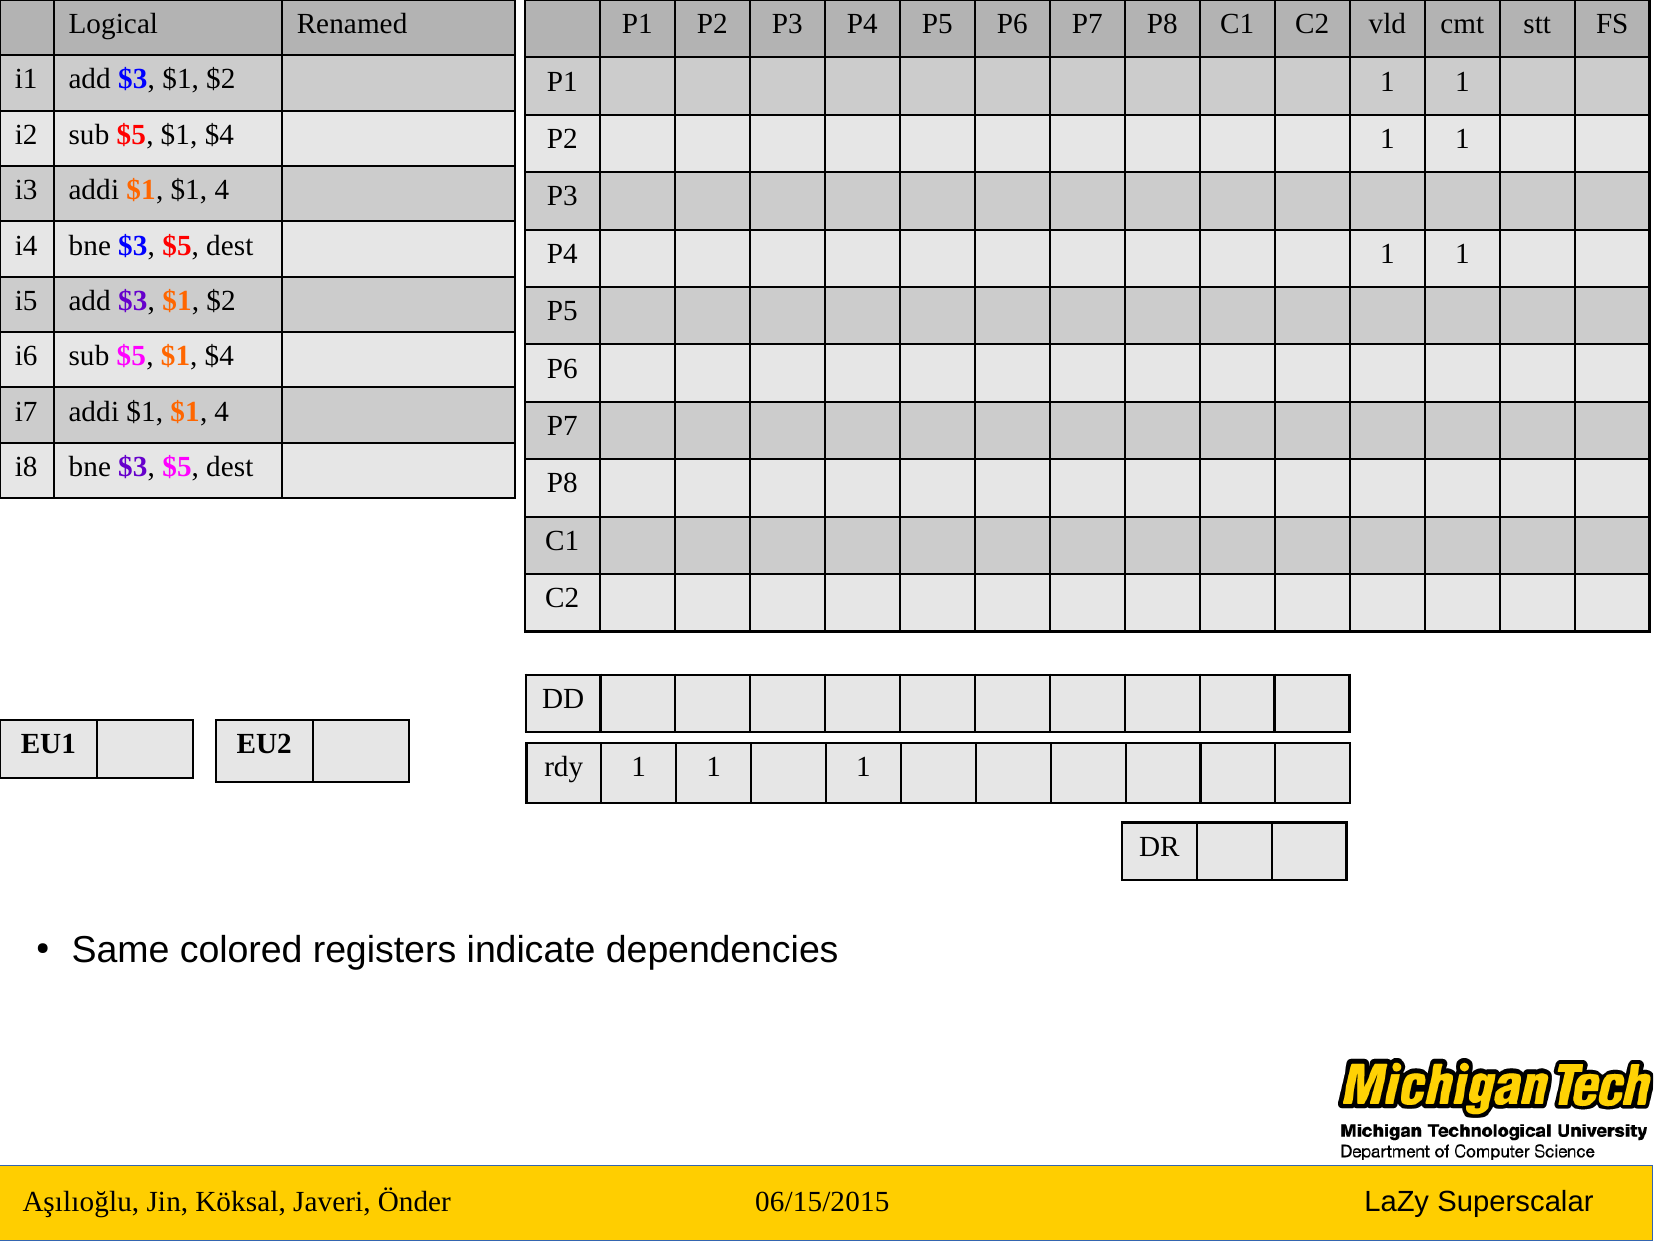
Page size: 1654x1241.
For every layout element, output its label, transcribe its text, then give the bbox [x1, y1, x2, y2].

table_header P4 [826, 1, 899, 56]
table_cell [1576, 403, 1648, 458]
table_cell [901, 173, 974, 229]
table_cell [901, 116, 974, 171]
table_cell add $3, $1, $2 [55, 278, 281, 331]
table_header [1201, 676, 1273, 731]
table_header [98, 721, 192, 777]
table_header [1052, 744, 1125, 802]
table_cell [283, 167, 514, 220]
table_cell [1276, 116, 1349, 171]
table_cell P5 [526, 288, 599, 343]
table_cell [601, 58, 674, 114]
table_cell [901, 288, 974, 343]
table_cell [751, 518, 824, 573]
table_cell [826, 518, 899, 573]
table_cell [826, 460, 899, 516]
table_cell [1501, 116, 1574, 171]
table_cell [1201, 460, 1274, 516]
table_cell sub $5, $1, $4 [55, 112, 281, 165]
table_cell [751, 58, 824, 114]
table_cell [1051, 116, 1124, 171]
table_header P1 [601, 1, 674, 56]
table_cell [901, 231, 974, 286]
table_cell [601, 403, 674, 458]
table_cell [901, 403, 974, 458]
table_cell bne $3, $5, dest [55, 444, 281, 497]
table_cell [1276, 460, 1349, 516]
table_header [902, 744, 975, 802]
table_cell [1426, 345, 1499, 401]
table_cell [1201, 345, 1274, 401]
table_header DD [527, 676, 599, 731]
table_cell C1 [526, 518, 599, 573]
table_cell P6 [526, 345, 599, 401]
table_cell i3 [1, 167, 53, 220]
table_header EU1 [1, 721, 96, 777]
table_cell [1501, 575, 1574, 630]
table_header [1276, 676, 1348, 731]
table_cell [1276, 288, 1349, 343]
table_cell [976, 116, 1049, 171]
table_cell C2 [526, 575, 599, 630]
table_cell [1276, 575, 1349, 630]
table_header P7 [1051, 1, 1124, 56]
table_cell i7 [1, 388, 53, 442]
table_header [1273, 824, 1345, 879]
table_cell i8 [1, 444, 53, 497]
table_cell [976, 288, 1049, 343]
table_cell [1501, 231, 1574, 286]
table_cell [751, 345, 824, 401]
table_header C2 [1276, 1, 1349, 56]
table_header [1198, 824, 1271, 879]
table_cell P8 [526, 460, 599, 516]
table_cell [1126, 231, 1199, 286]
table_header P6 [976, 1, 1049, 56]
table_cell [976, 403, 1049, 458]
table_cell [751, 288, 824, 343]
table_cell [1576, 345, 1648, 401]
table_cell [976, 575, 1049, 630]
table_cell [976, 518, 1049, 573]
table_cell 1 [1426, 58, 1499, 114]
table_cell [1051, 173, 1124, 229]
table_header [826, 676, 899, 731]
table_cell [676, 231, 749, 286]
table_cell [1576, 575, 1648, 630]
table_cell [1276, 345, 1349, 401]
table_cell [1351, 345, 1424, 401]
table_cell 1 [1351, 58, 1424, 114]
table_cell [283, 388, 514, 442]
table_cell [826, 231, 899, 286]
table_header C1 [1201, 1, 1274, 56]
table_header EU2 [217, 721, 312, 781]
table_cell [1576, 116, 1648, 171]
table_cell [1051, 518, 1124, 573]
table_cell [976, 345, 1049, 401]
table_cell [1126, 288, 1199, 343]
table_cell [1126, 116, 1199, 171]
table_cell sub $5, $1, $4 [55, 333, 281, 386]
table_cell [283, 222, 514, 276]
table_cell [976, 231, 1049, 286]
table_cell [1201, 518, 1274, 573]
table_cell [283, 333, 514, 386]
table_cell [1126, 575, 1199, 630]
table_cell [1126, 460, 1199, 516]
table_cell [1426, 460, 1499, 516]
table_cell [1351, 575, 1424, 630]
table_header [314, 721, 408, 781]
table_cell [976, 58, 1049, 114]
table_cell [676, 345, 749, 401]
table_cell [1576, 518, 1648, 573]
table_cell [1351, 460, 1424, 516]
table_cell [676, 288, 749, 343]
table_cell [1351, 518, 1424, 573]
table_cell [676, 403, 749, 458]
table_cell bne $3, $5, dest [55, 222, 281, 276]
table_cell addi $1, $1, 4 [55, 167, 281, 220]
table_header [1276, 744, 1349, 802]
table_cell P3 [526, 173, 599, 229]
table_cell [1201, 58, 1274, 114]
table_cell [1051, 231, 1124, 286]
table_cell [826, 288, 899, 343]
table_cell [1426, 288, 1499, 343]
table_cell [1126, 518, 1199, 573]
table_cell [976, 173, 1049, 229]
table_cell [283, 278, 514, 331]
table_cell [901, 345, 974, 401]
table_cell [601, 173, 674, 229]
table_cell [1126, 173, 1199, 229]
table_cell [1276, 58, 1349, 114]
table_cell [601, 460, 674, 516]
table_cell [1201, 288, 1274, 343]
table_cell [826, 58, 899, 114]
table_cell [676, 518, 749, 573]
table_cell [1126, 403, 1199, 458]
table_cell [751, 460, 824, 516]
table_cell P1 [526, 58, 599, 114]
table_cell [751, 403, 824, 458]
table_cell i5 [1, 278, 53, 331]
table_cell [1201, 116, 1274, 171]
table_cell [1351, 173, 1424, 229]
table_cell [283, 56, 514, 110]
table_cell [1276, 231, 1349, 286]
table_cell [1126, 58, 1199, 114]
table_cell [1501, 403, 1574, 458]
table_cell [601, 288, 674, 343]
table_cell [1201, 575, 1274, 630]
table_cell [1276, 518, 1349, 573]
table_cell [751, 173, 824, 229]
table_cell [1576, 58, 1648, 114]
table_cell P7 [526, 403, 599, 458]
table_cell [1501, 345, 1574, 401]
table_cell [1426, 518, 1499, 573]
table_cell [1501, 173, 1574, 229]
table_header Renamed [283, 1, 514, 54]
table_header P8 [1126, 1, 1199, 56]
table_cell [1351, 288, 1424, 343]
table_cell [1426, 173, 1499, 229]
table_header FS [1576, 1, 1648, 56]
table_cell addi $1, $1, 4 [55, 388, 281, 442]
table_cell [283, 112, 514, 165]
table_cell 1 [1351, 231, 1424, 286]
table_cell [1501, 288, 1574, 343]
table_cell [283, 444, 514, 497]
table_cell [751, 116, 824, 171]
table_header [752, 744, 825, 802]
table_header stt [1501, 1, 1574, 56]
table_cell [901, 58, 974, 114]
table_cell [1051, 460, 1124, 516]
table_header [751, 676, 824, 731]
table_cell [1276, 173, 1349, 229]
table_cell [826, 345, 899, 401]
table_cell [1126, 345, 1199, 401]
table_header DR [1123, 824, 1196, 879]
table_header vld [1351, 1, 1424, 56]
table_cell [1051, 345, 1124, 401]
table_cell [1501, 58, 1574, 114]
table_header cmt [1426, 1, 1499, 56]
table_cell [901, 460, 974, 516]
table_header [526, 1, 599, 56]
table_cell [1201, 231, 1274, 286]
table_header P5 [901, 1, 974, 56]
table_header [1051, 676, 1124, 731]
table_cell [601, 518, 674, 573]
table_header [1126, 676, 1199, 731]
table_cell i2 [1, 112, 53, 165]
table_cell [676, 58, 749, 114]
table_cell [1351, 403, 1424, 458]
table_header 1 [602, 744, 675, 802]
table_header [676, 676, 749, 731]
table_cell [1576, 231, 1648, 286]
picture [1338, 1058, 1654, 1160]
table_cell [1276, 403, 1349, 458]
table_cell [1576, 173, 1648, 229]
table_cell [751, 231, 824, 286]
table_cell [976, 460, 1049, 516]
table_cell [1426, 575, 1499, 630]
text_box Same colored registers indicate dependencies [21, 920, 862, 978]
table_cell [751, 575, 824, 630]
table_cell [1051, 403, 1124, 458]
table_cell [676, 116, 749, 171]
table_cell [676, 173, 749, 229]
table_cell i6 [1, 333, 53, 386]
table_cell [1501, 460, 1574, 516]
table_cell [1501, 518, 1574, 573]
table_cell [826, 575, 899, 630]
table_header rdy [528, 744, 600, 802]
table_cell 1 [1351, 116, 1424, 171]
table_cell [676, 460, 749, 516]
table_header P3 [751, 1, 824, 56]
table_cell [601, 231, 674, 286]
table_header Logical [55, 1, 281, 54]
table_cell [601, 575, 674, 630]
table_header 1 [827, 744, 900, 802]
table_cell 1 [1426, 231, 1499, 286]
table_header [1127, 744, 1199, 802]
table_cell i4 [1, 222, 53, 276]
table_cell [1051, 575, 1124, 630]
table_cell i1 [1, 56, 53, 110]
table_cell [1426, 403, 1499, 458]
table_header [1, 1, 53, 54]
table_cell [1051, 288, 1124, 343]
table_cell [601, 116, 674, 171]
table_header [901, 676, 974, 731]
table_cell P2 [526, 116, 599, 171]
table_cell [1051, 58, 1124, 114]
table_header [1202, 744, 1274, 802]
table_cell [901, 518, 974, 573]
table_header [602, 676, 674, 731]
table_cell [826, 403, 899, 458]
table_cell [1576, 288, 1648, 343]
table_cell [601, 345, 674, 401]
table_cell [1201, 173, 1274, 229]
table_cell 1 [1426, 116, 1499, 171]
table_cell add $3, $1, $2 [55, 56, 281, 110]
table_cell P4 [526, 231, 599, 286]
table_cell [826, 116, 899, 171]
table_cell [1576, 460, 1648, 516]
table_cell [826, 173, 899, 229]
table_header [976, 676, 1049, 731]
table_cell [676, 575, 749, 630]
table_header 1 [677, 744, 750, 802]
table_header P2 [676, 1, 749, 56]
table_header [977, 744, 1050, 802]
table_cell [1201, 403, 1274, 458]
table_cell [901, 575, 974, 630]
